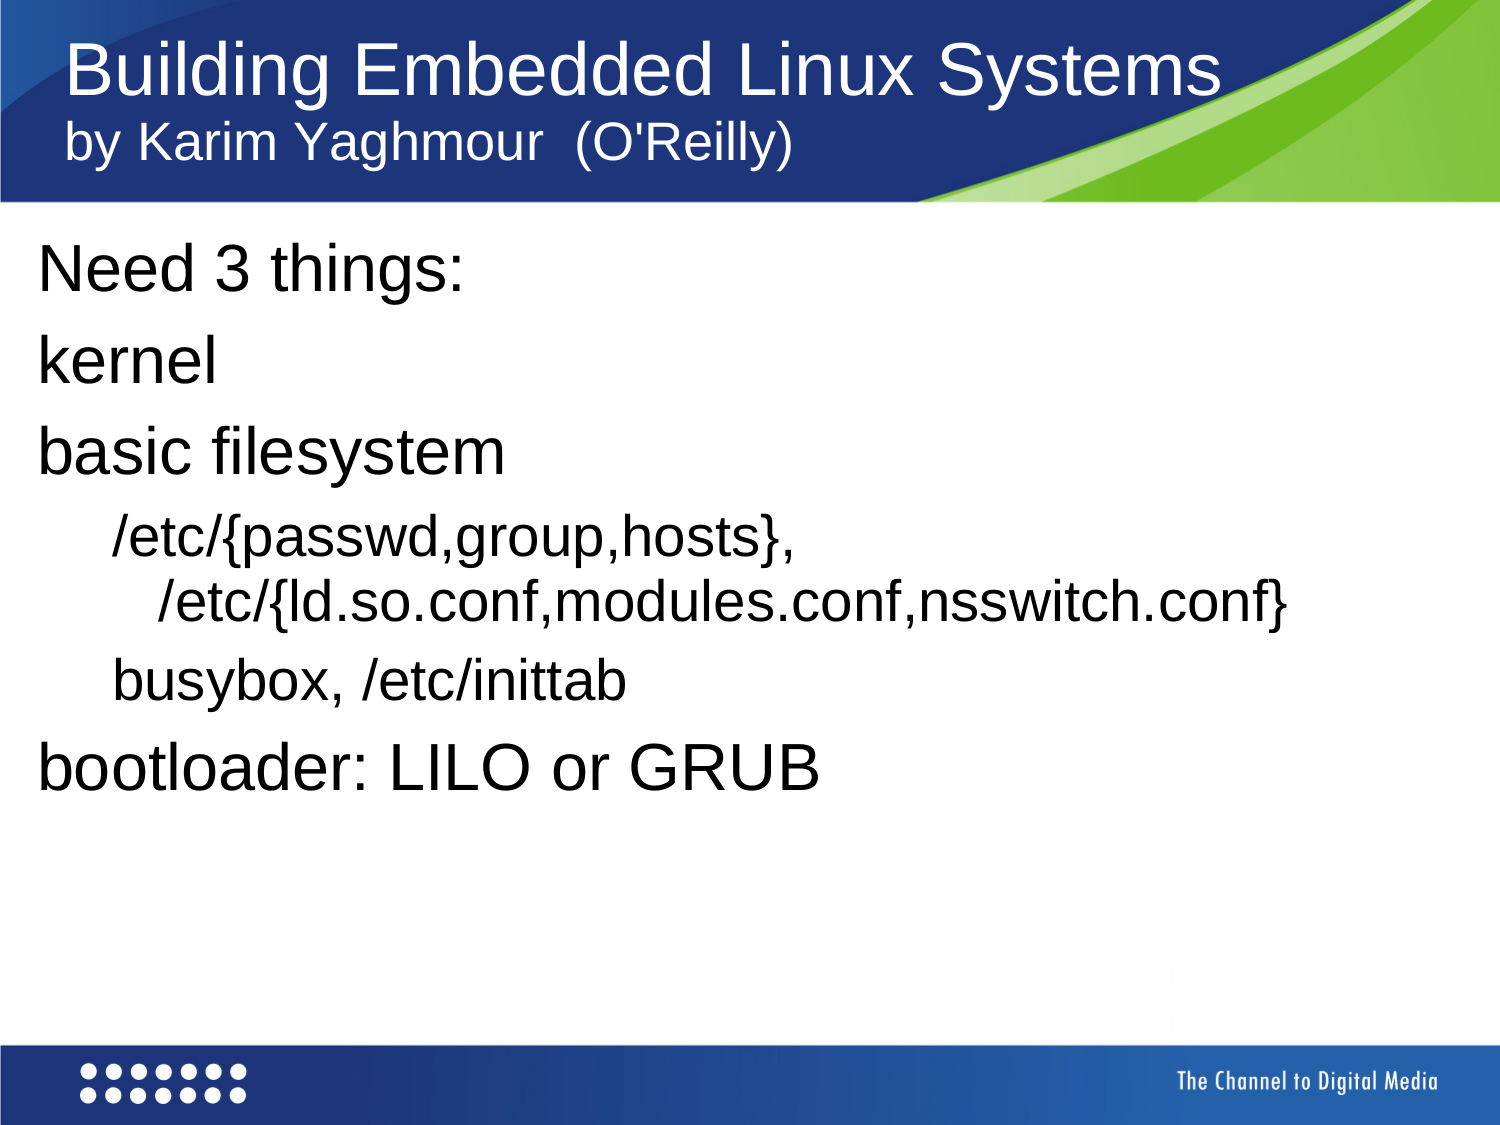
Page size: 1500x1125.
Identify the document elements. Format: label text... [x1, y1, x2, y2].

list Need 3 things: kernel basic filesystem /etc/{passwd,group,hosts}, /etc/{ld.so.conf,modules.conf,nsswitch.conf} busybox, /etc/inittab bootloader: LILO or GRUB [22, 223, 1460, 974]
picture [0, 0, 1500, 1125]
title Building Embedded Linux Systems by Karim Yaghmour (O'Reilly) [50, 12, 1450, 188]
